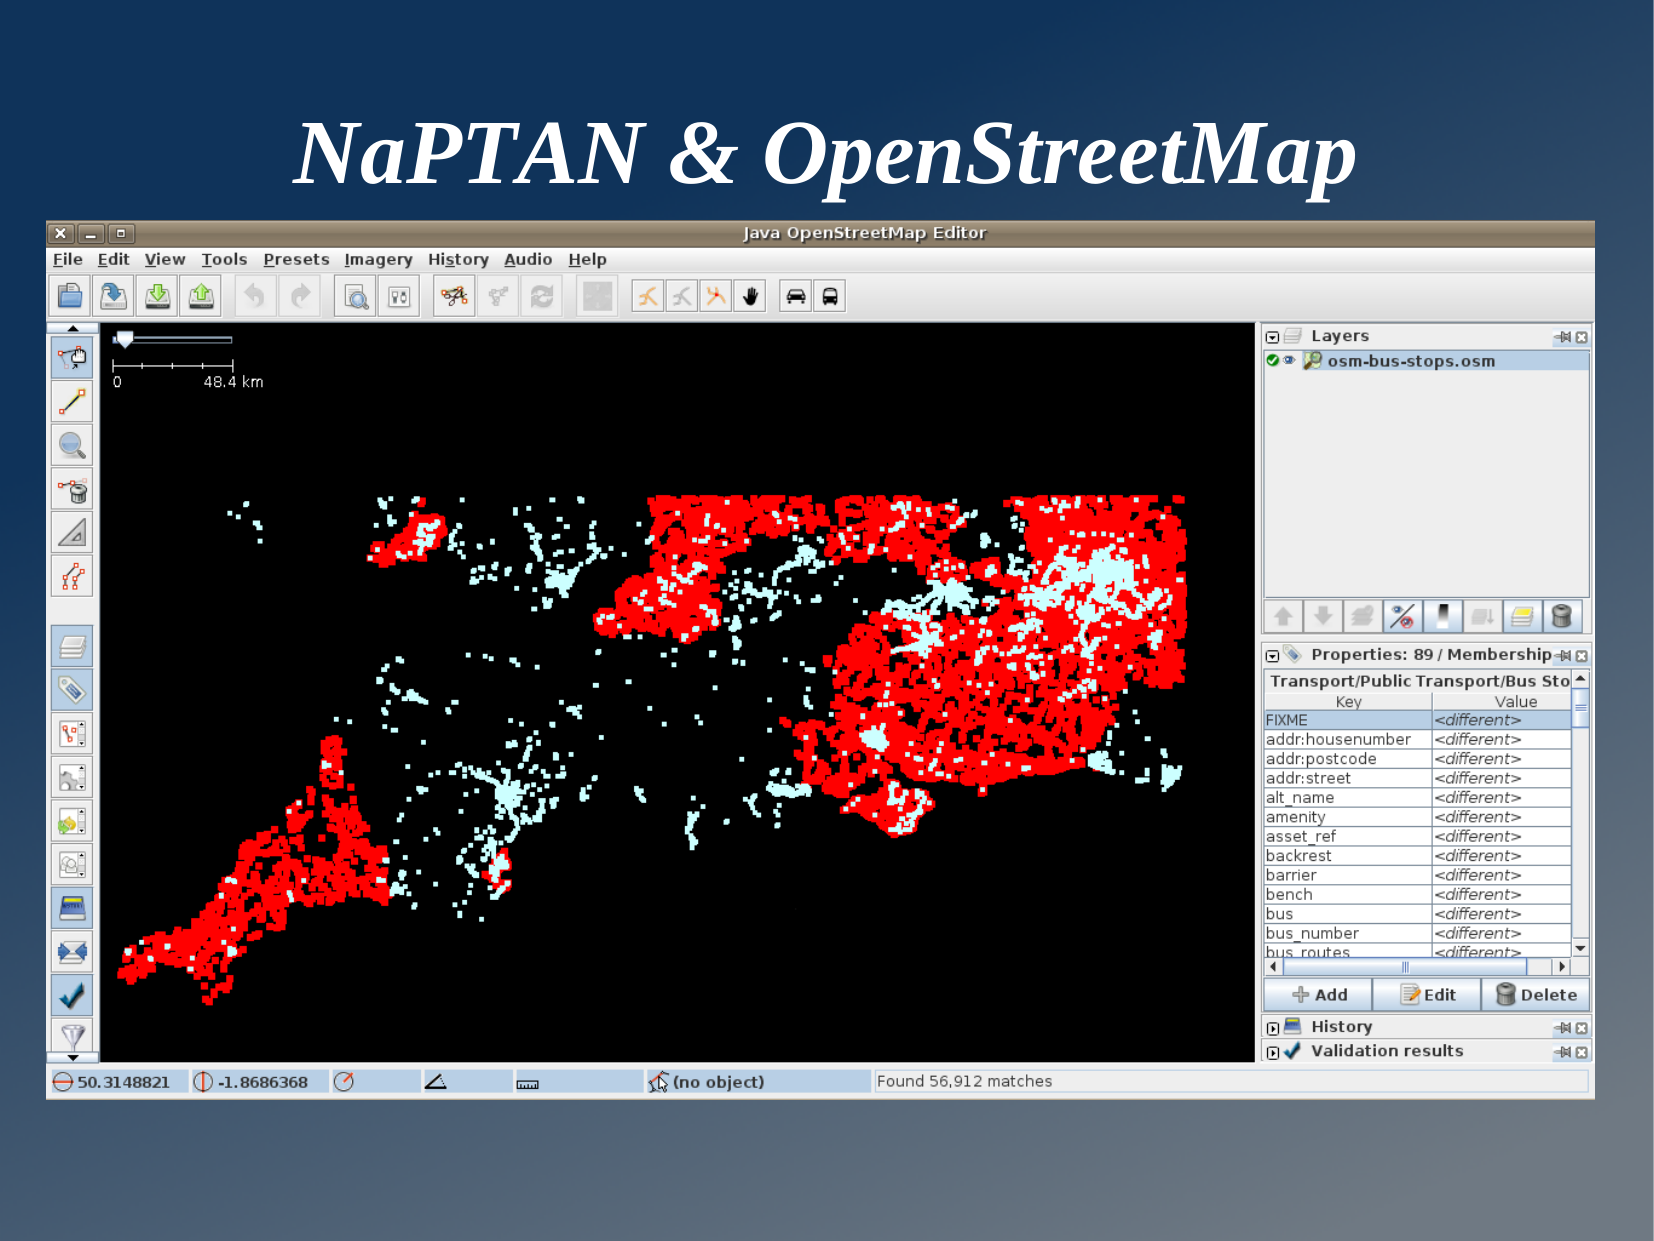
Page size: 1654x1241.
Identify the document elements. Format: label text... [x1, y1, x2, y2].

picture [0, 0, 1654, 1241]
title NaPTAN & OpenStreetMap [82, 56, 1571, 220]
